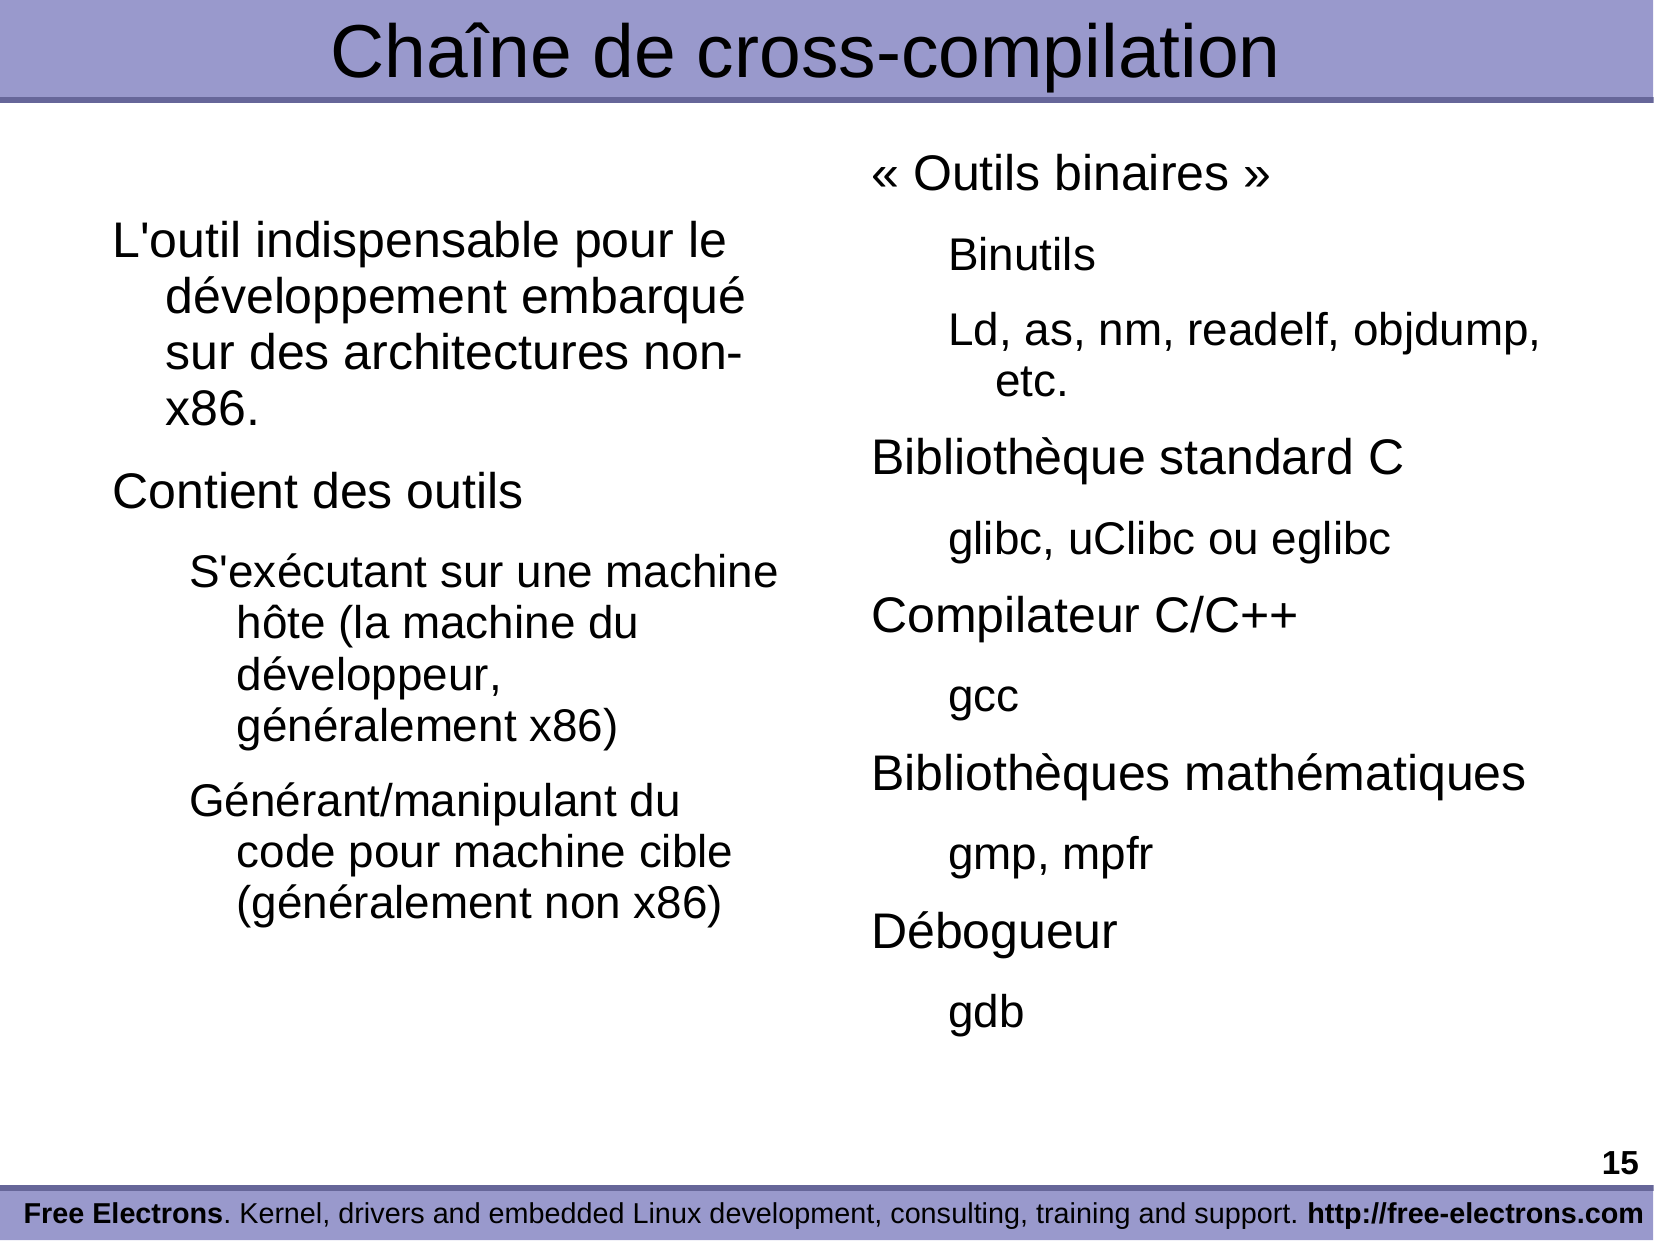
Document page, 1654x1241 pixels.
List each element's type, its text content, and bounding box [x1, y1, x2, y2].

title Chaîne de cross-compilation [60, 4, 1551, 98]
list L'outil indispensable pour le développement embarqué sur des architectures non-x86. Contient des outils S'exécutant sur une machine hôte (la machine du développeur, généralement x86) Générant/manipulant du code pour machine cible (généralement non x86) [94, 212, 784, 1063]
list « Outils binaires » Binutils Ld, as, nm, readelf, objdump, etc. Bibliothèque standard C glibc, uClibc ou eglibc Compilateur C/C++ gcc Bibliothèques mathématiques gmp, mpfr Débogueur gdb [853, 145, 1543, 1171]
